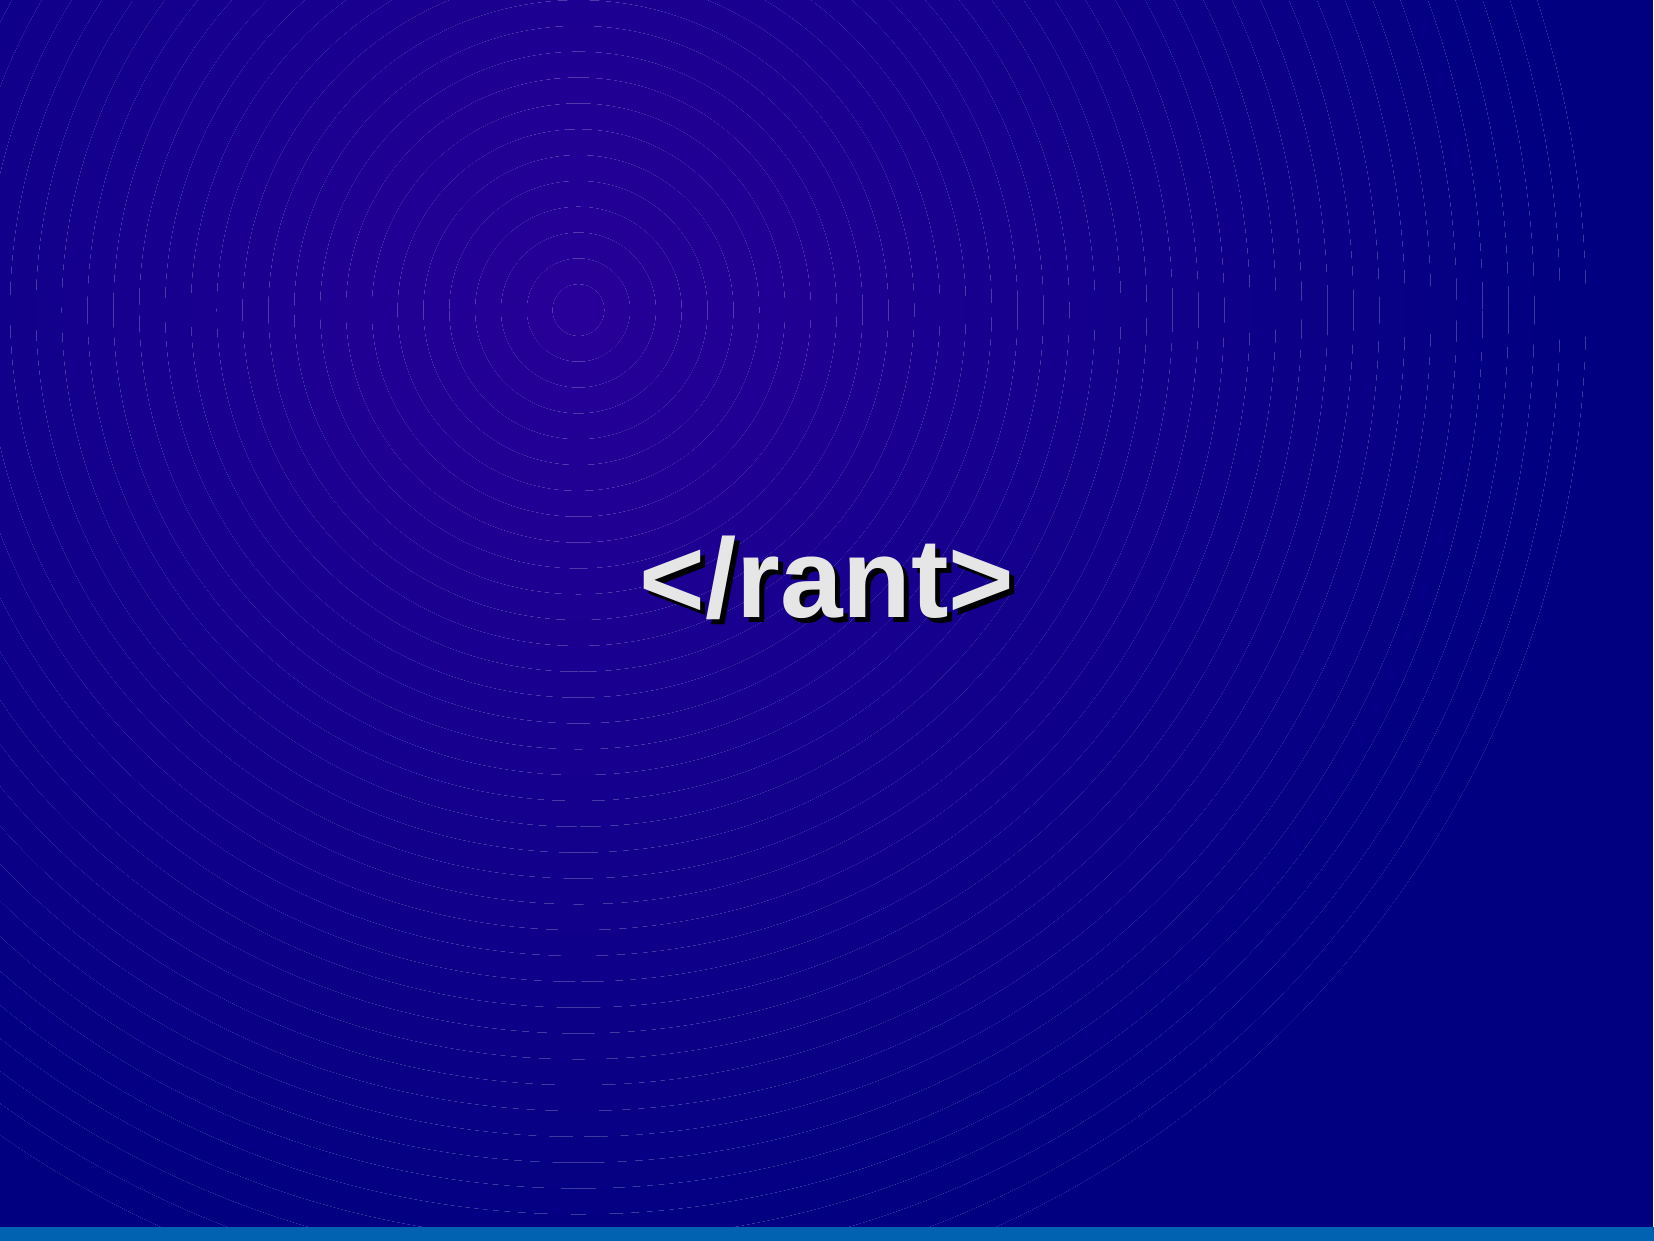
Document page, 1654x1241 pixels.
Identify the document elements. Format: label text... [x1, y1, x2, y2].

title </rant> [121, 474, 1533, 683]
